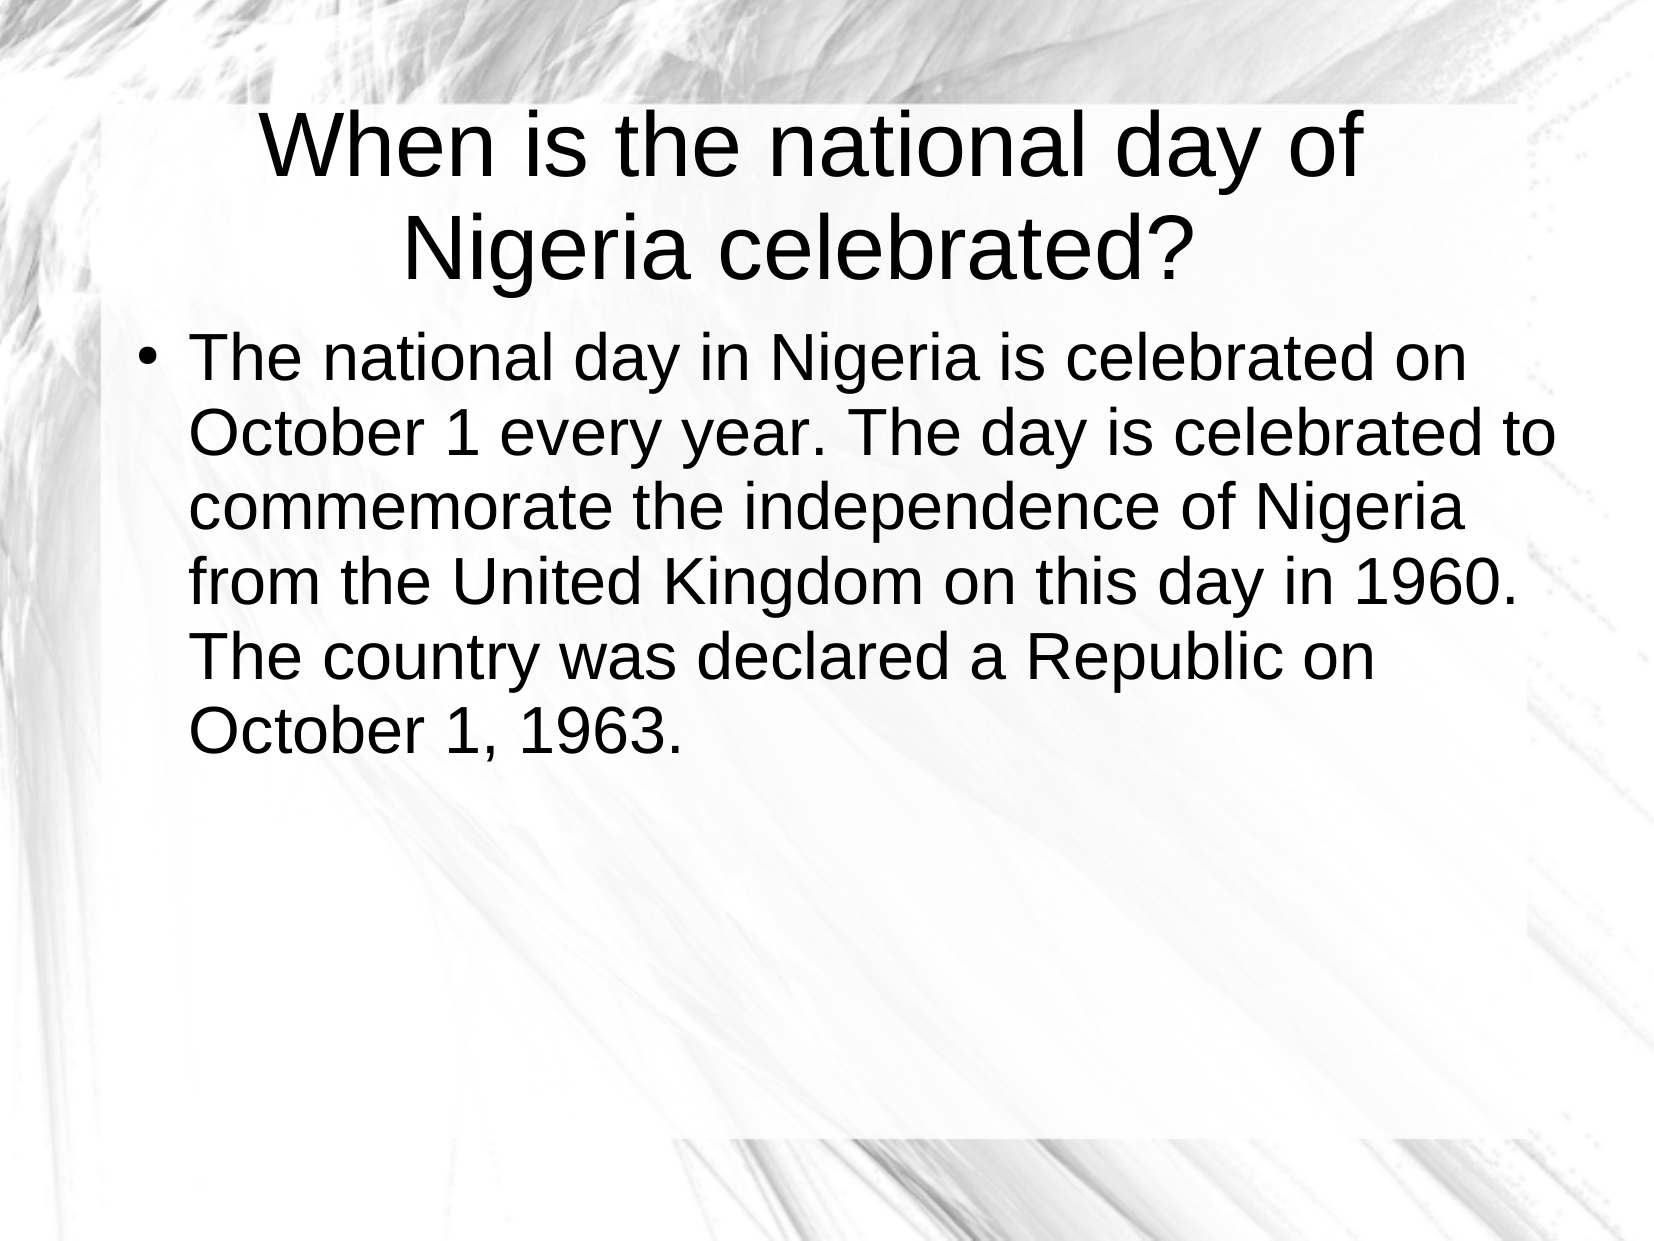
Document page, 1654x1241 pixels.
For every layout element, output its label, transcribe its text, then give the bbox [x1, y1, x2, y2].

list The national day in Nigeria is celebrated on October 1 every year. The day is celebrated to commemorate the independence of Nigeria from the United Kingdom on this day in 1960. The country was declared a Republic on October 1, 1963. [118, 319, 1571, 945]
title When is the national day of Nigeria celebrated? [118, 93, 1506, 299]
picture [0, 0, 1654, 1241]
